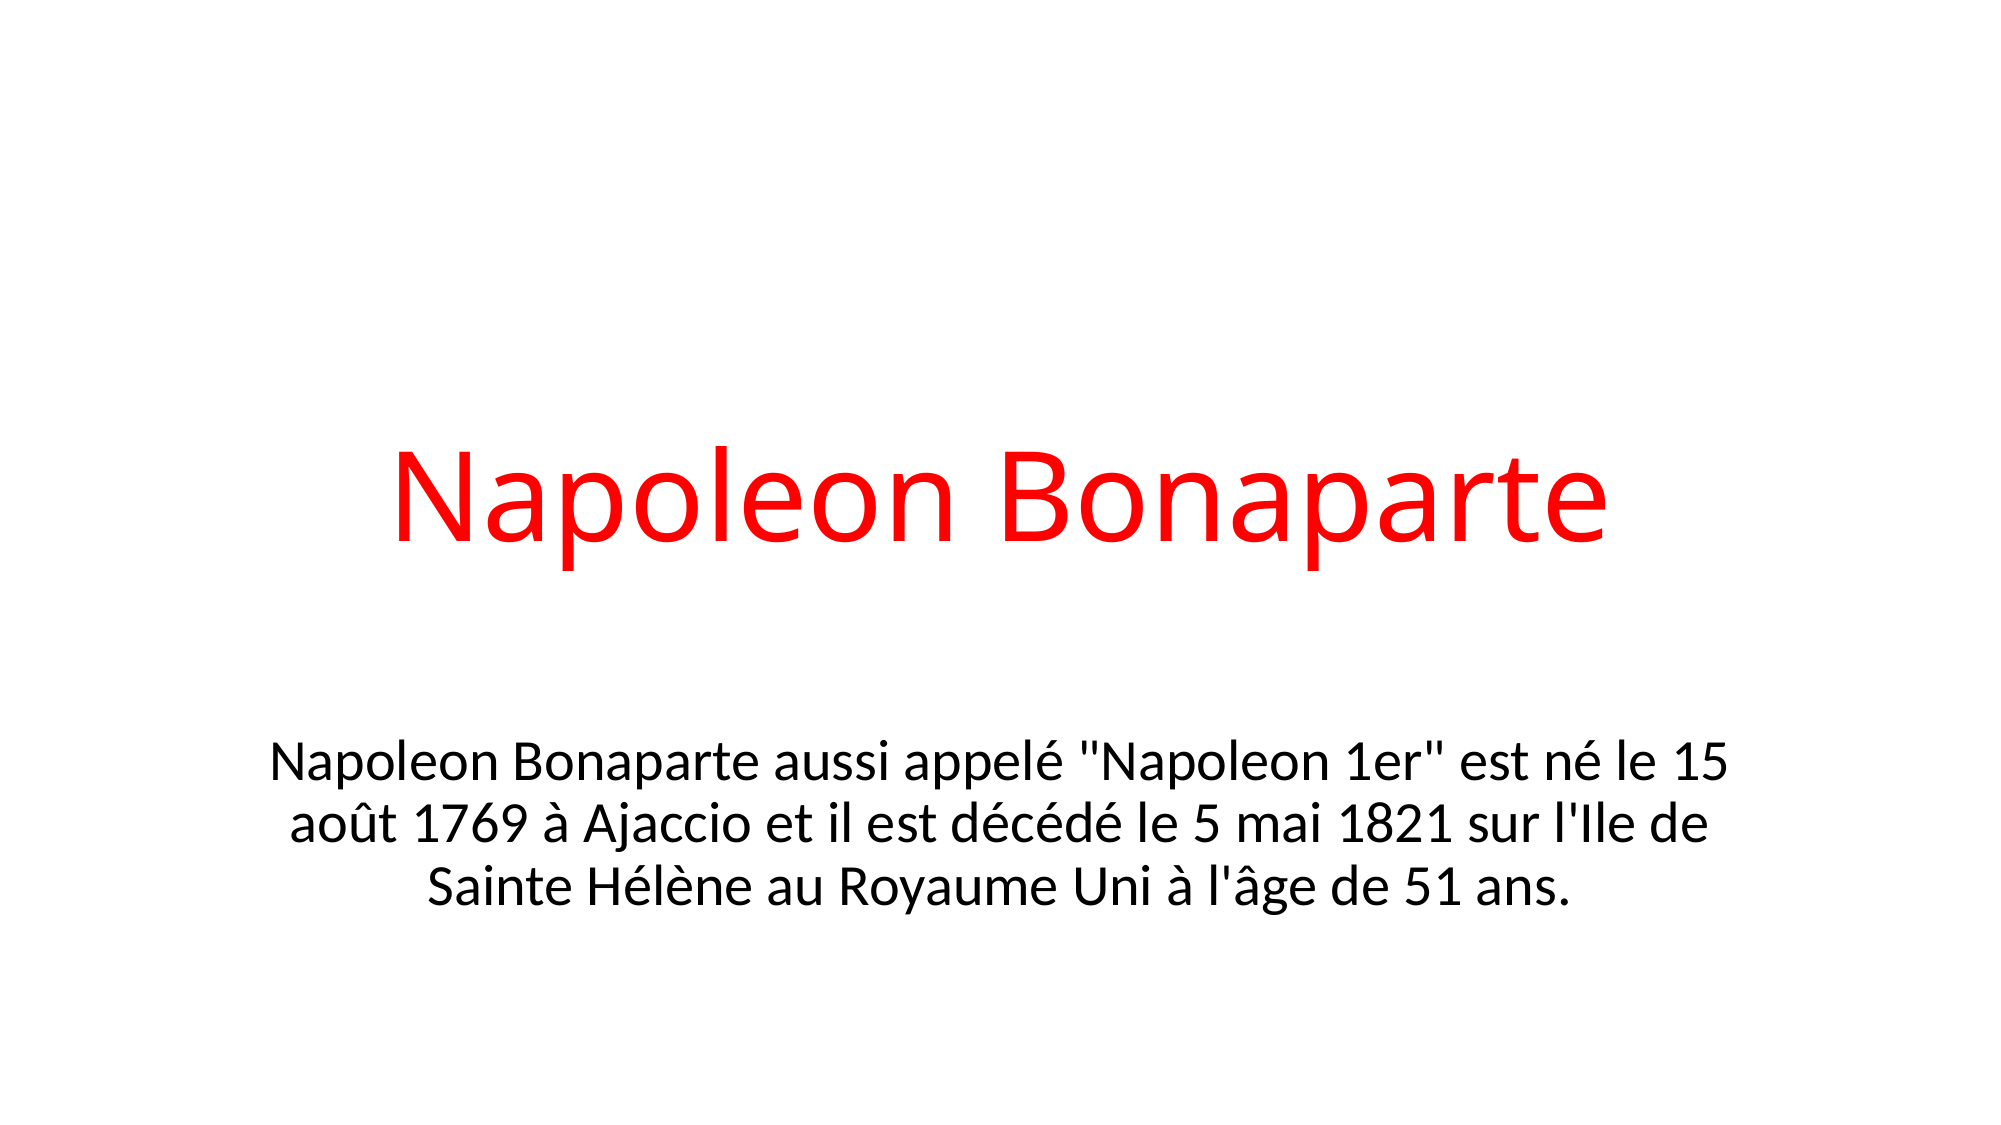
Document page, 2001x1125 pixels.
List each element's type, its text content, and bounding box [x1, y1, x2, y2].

subtitle Napoleon Bonaparte aussi appelé "Napoleon 1er" est né le 15 août 1769 à Ajaccio et il est décédé le 5 mai 1821 sur l'Ile de Sainte Hélène au Royaume Uni à l'âge de 51 ans. [249, 722, 1750, 994]
title Napoleon Bonaparte [249, 184, 1750, 576]
